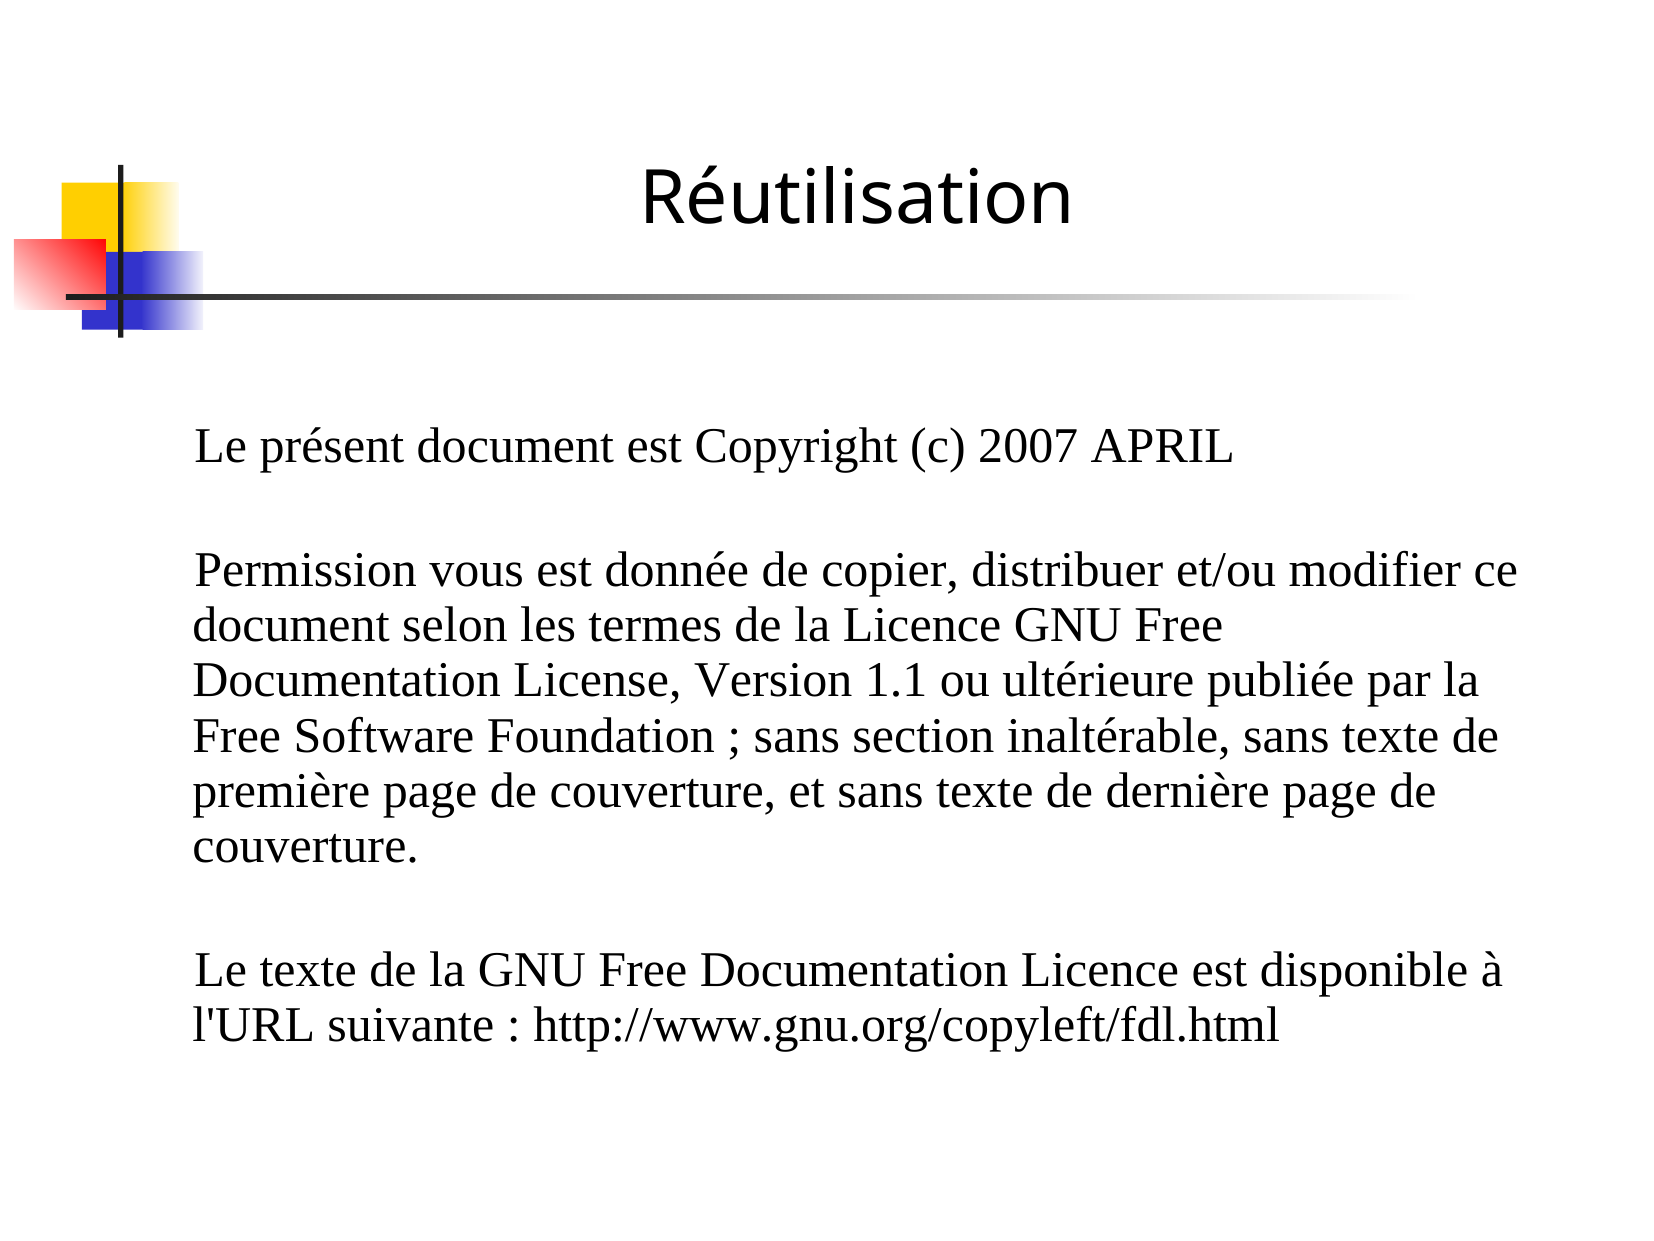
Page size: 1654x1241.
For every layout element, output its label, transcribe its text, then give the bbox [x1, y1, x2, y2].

title Réutilisation [121, 91, 1534, 299]
subtitle Le présent document est Copyright (c) 2007 APRIL Permission vous est donnée de copier, distribuer et/ou modifier ce document selon les termes de la Licence GNU Free Documentation License, Version 1.1 ou ultérieure publiée par la Free Software Foundation ; sans section inaltérable, sans texte de première page de couverture, et sans texte de dernière page de couverture. Le texte de la GNU Free Documentation Licence est disponible à l'URL suivante : http://www.gnu.org/copyleft/fdl.html [121, 344, 1534, 1127]
